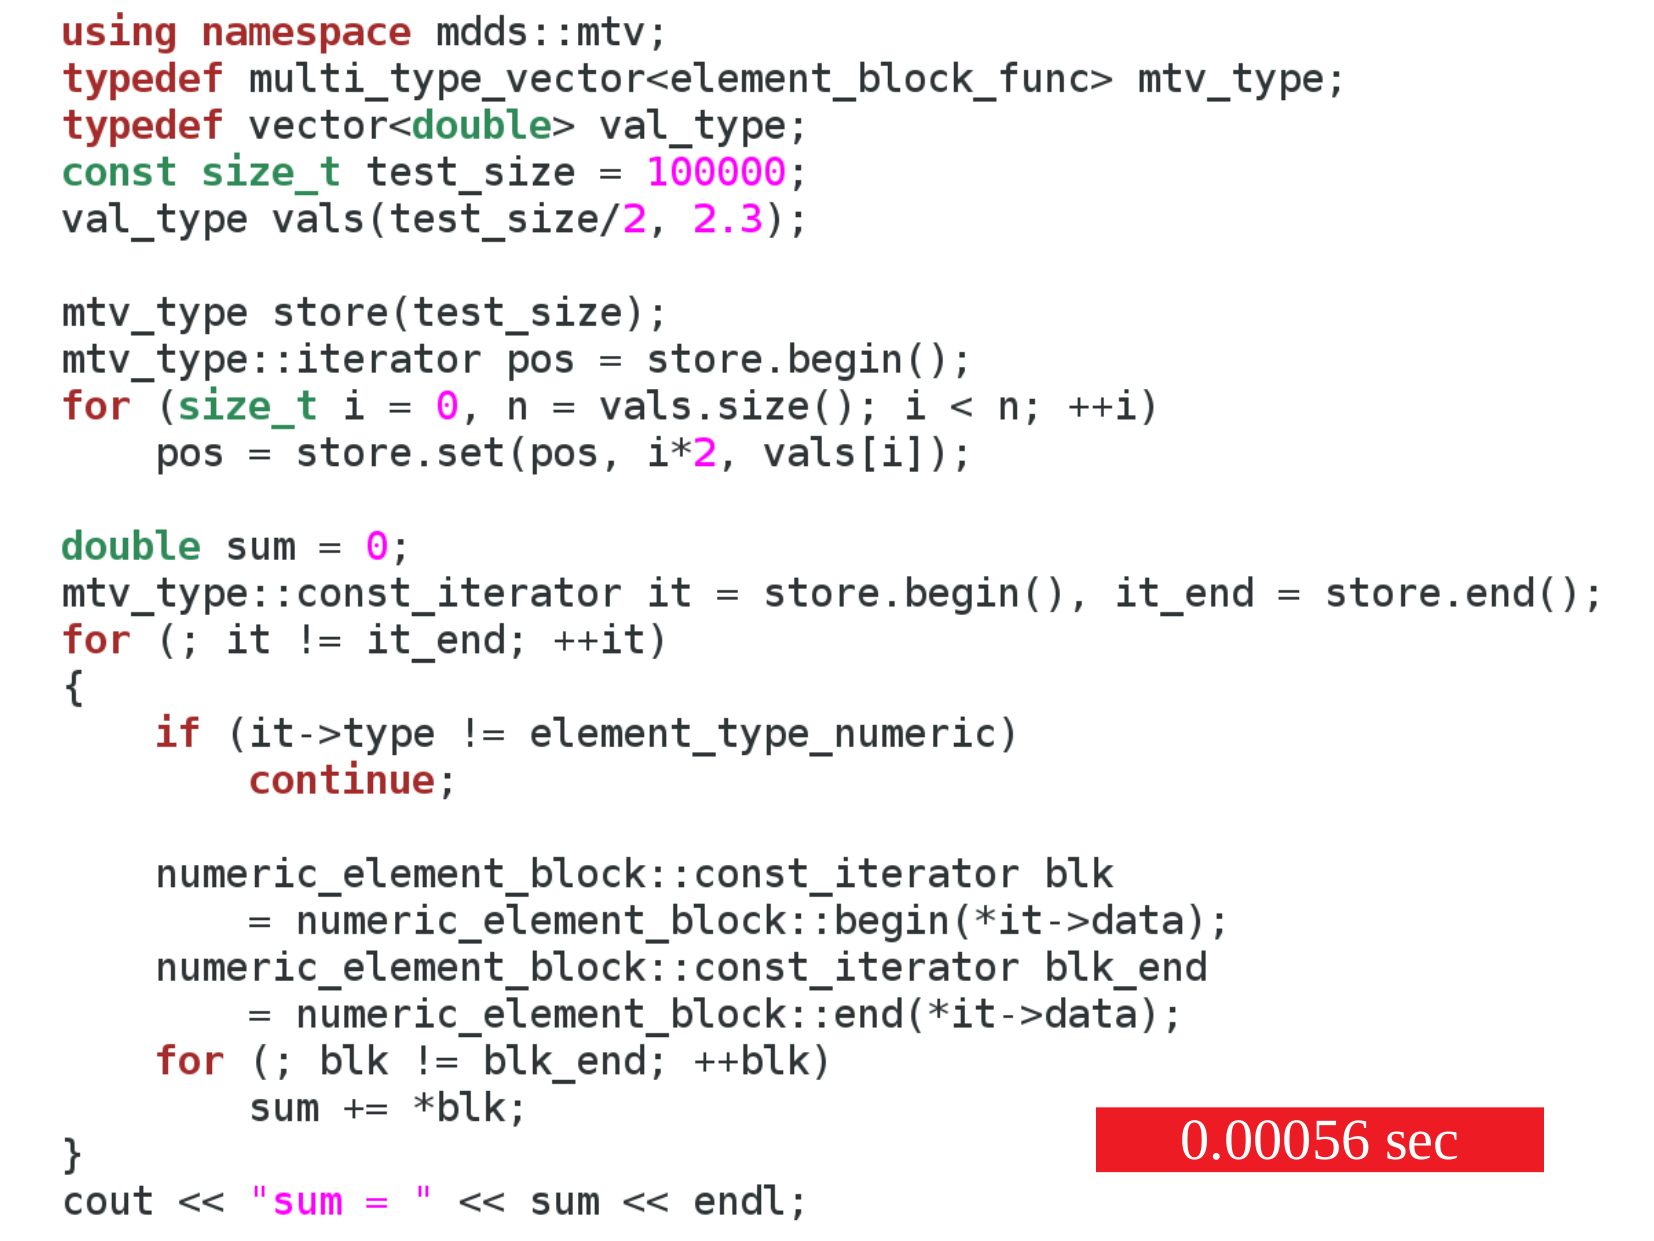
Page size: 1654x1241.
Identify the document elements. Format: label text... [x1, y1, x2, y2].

text_box 0.00056 sec [1096, 1107, 1544, 1173]
picture [39, 0, 1620, 1241]
